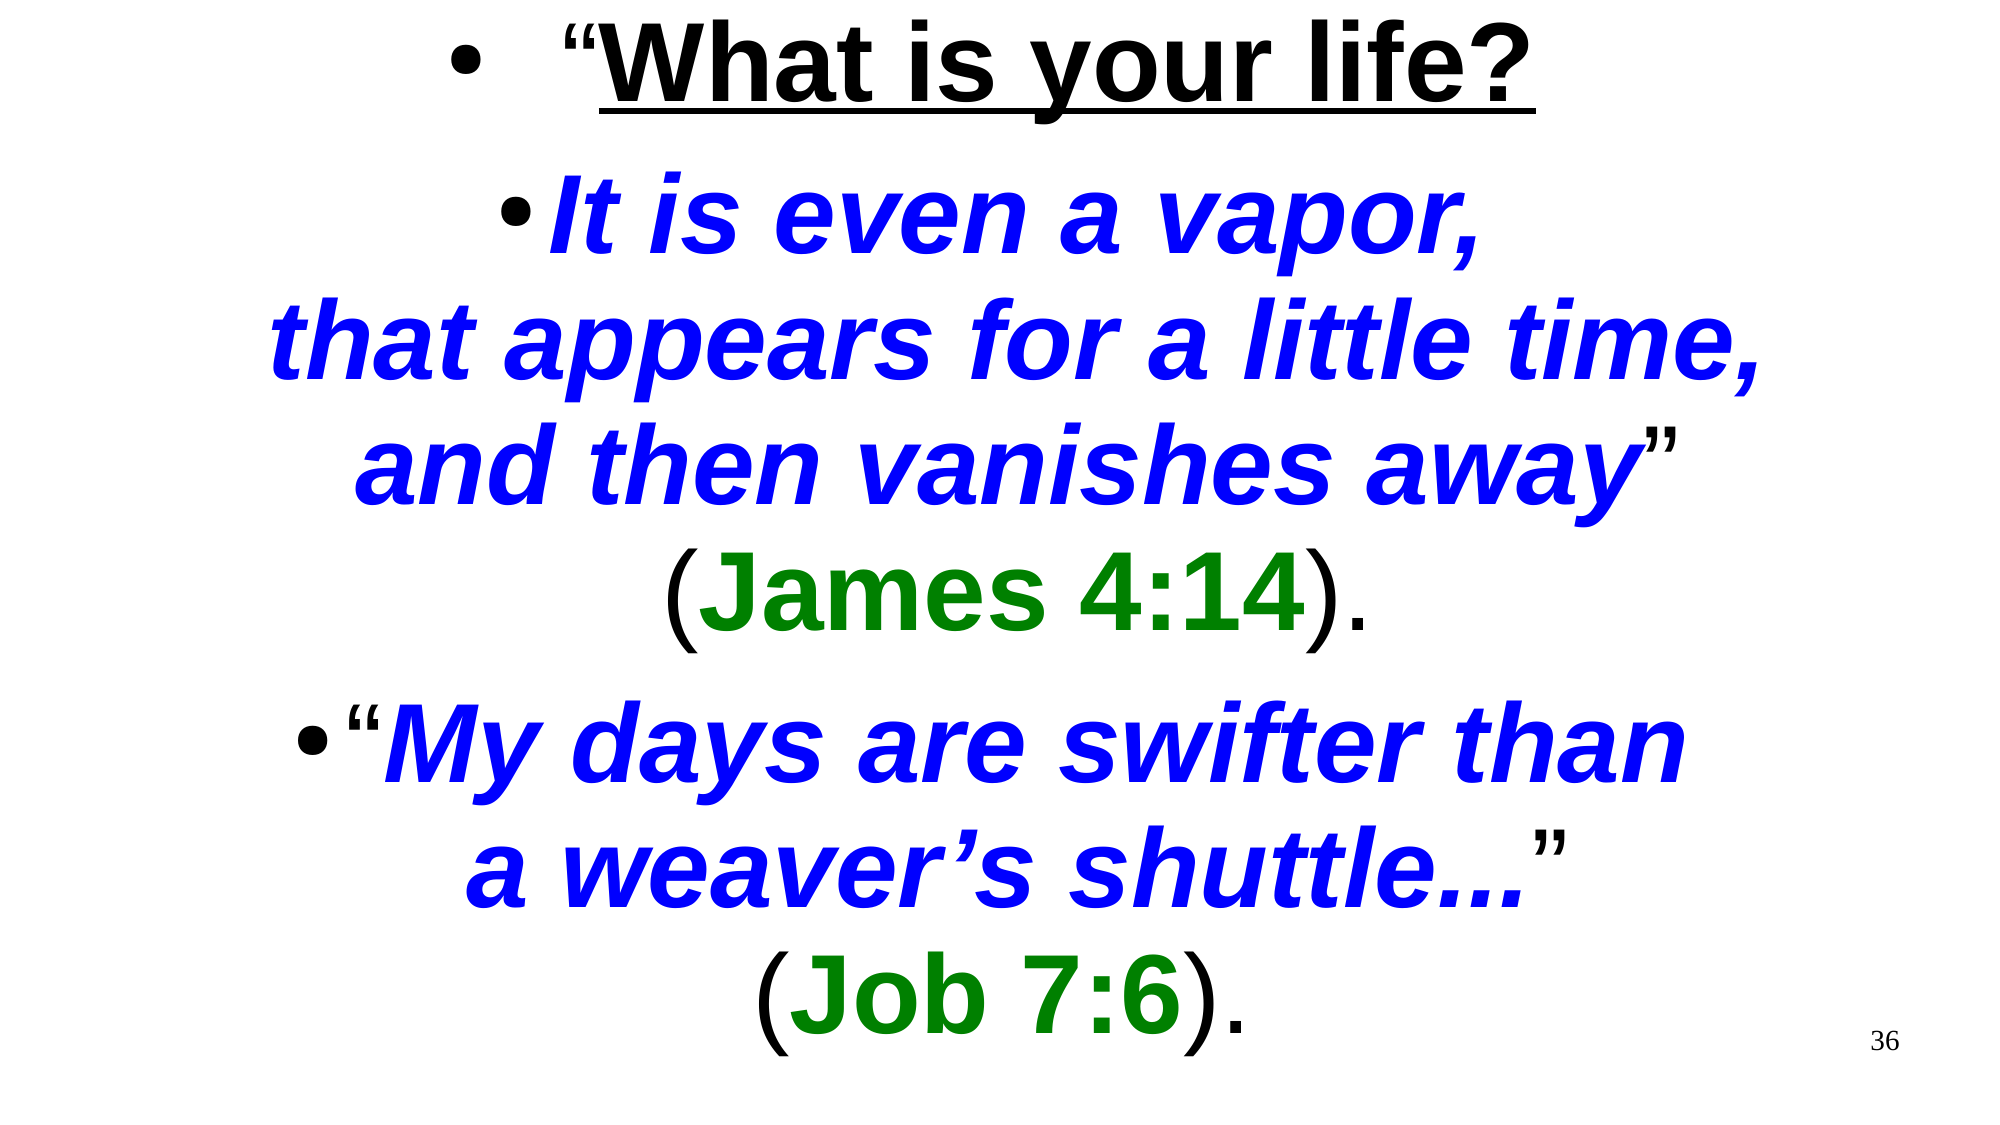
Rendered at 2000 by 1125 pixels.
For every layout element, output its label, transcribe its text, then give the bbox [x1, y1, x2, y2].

list “What is your life? It is even a vapor, that appears for a little time, and then vanishes away” (James 4:14). “My days are swifter than a weaver’s shuttle...” (Job 7:6). [0, 0, 1996, 1123]
